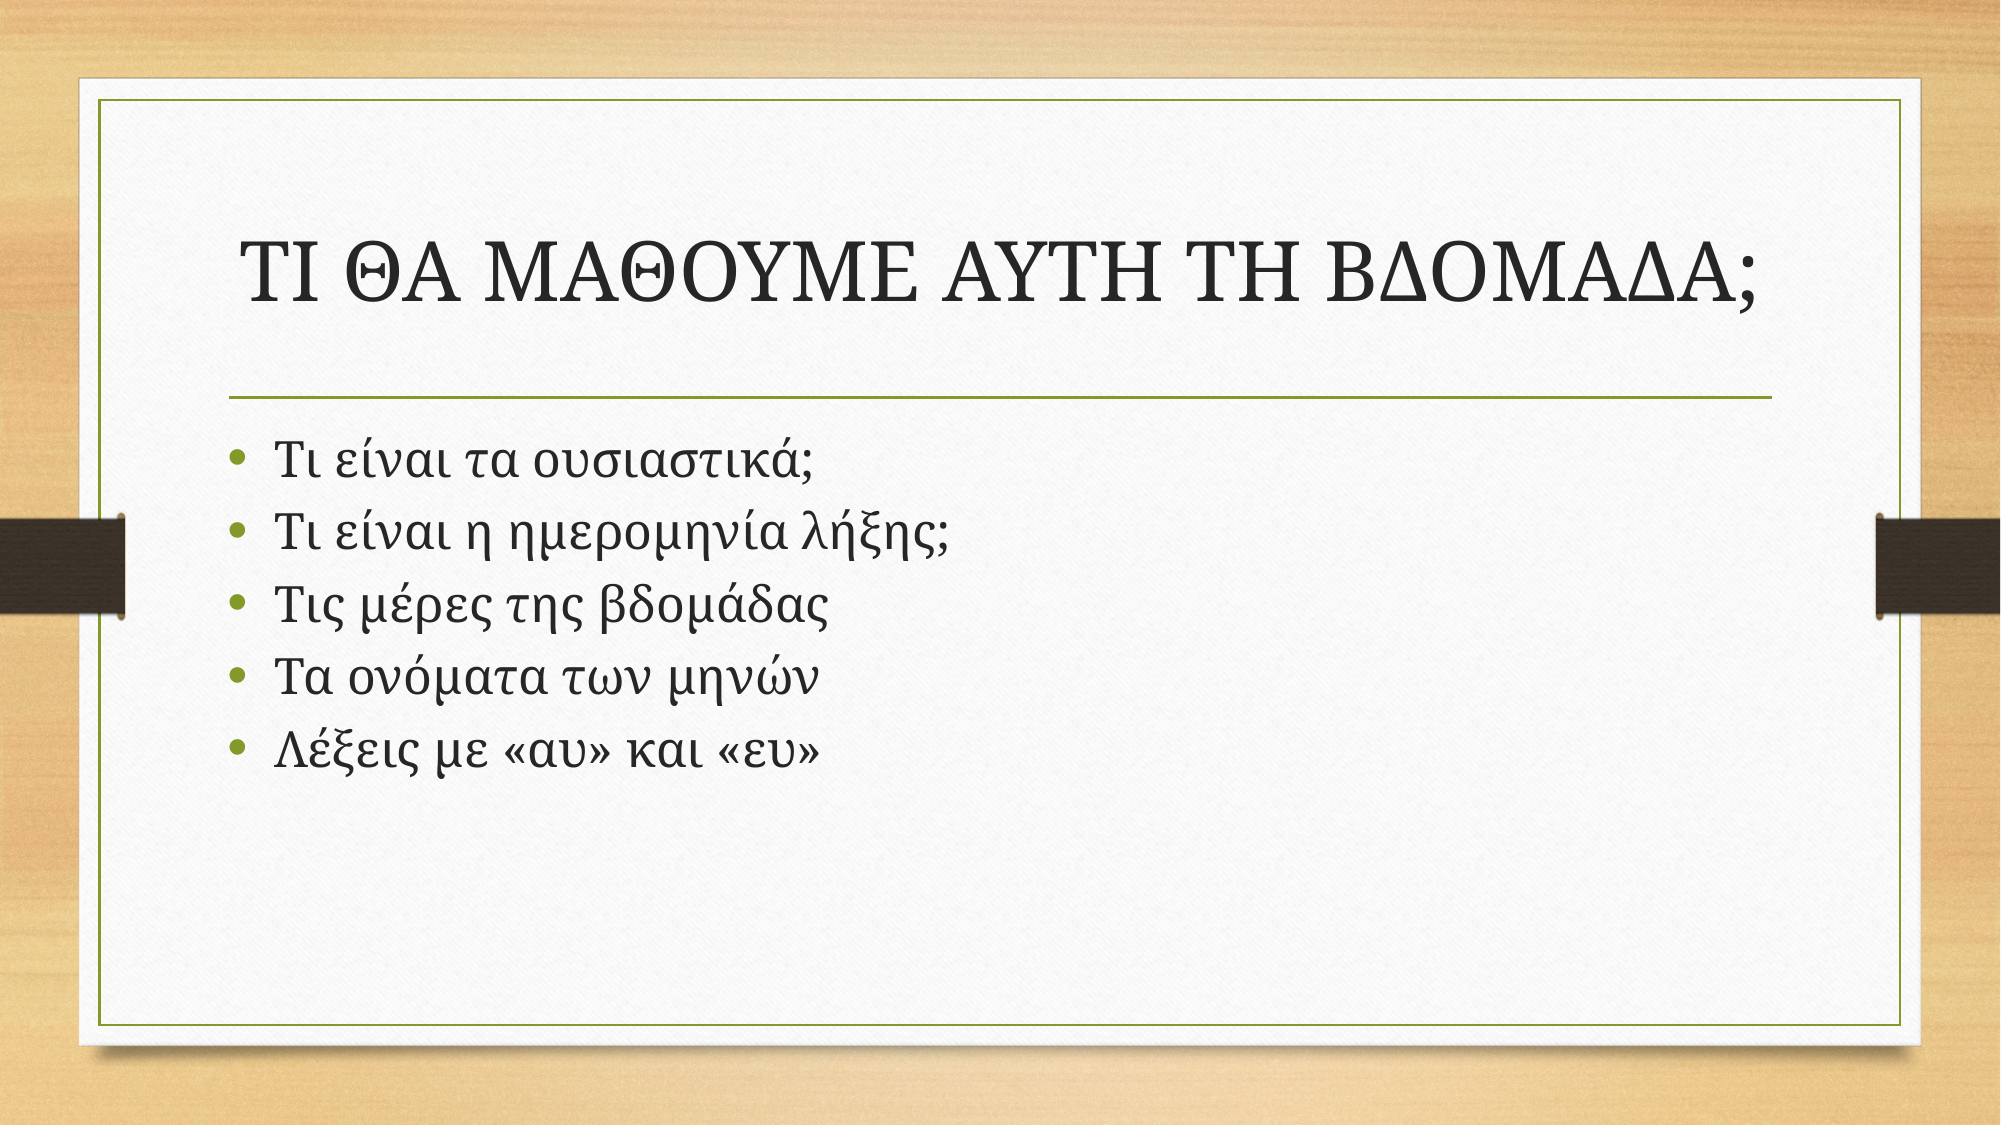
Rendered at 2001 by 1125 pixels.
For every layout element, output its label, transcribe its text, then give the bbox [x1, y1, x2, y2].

title ΤΙ ΘΑ ΜΑΘΟΥΜΕ ΑΥΤΗ ΤΗ ΒΔΟΜΑΔΑ; [212, 161, 1788, 376]
list Τι είναι τα ουσιαστικά; Τι είναι η ημερομηνία λήξης; Τις μέρες της βδομάδας Τα ονόματα των μηνών Λέξεις με «αυ» και «ευ» [212, 419, 1788, 964]
